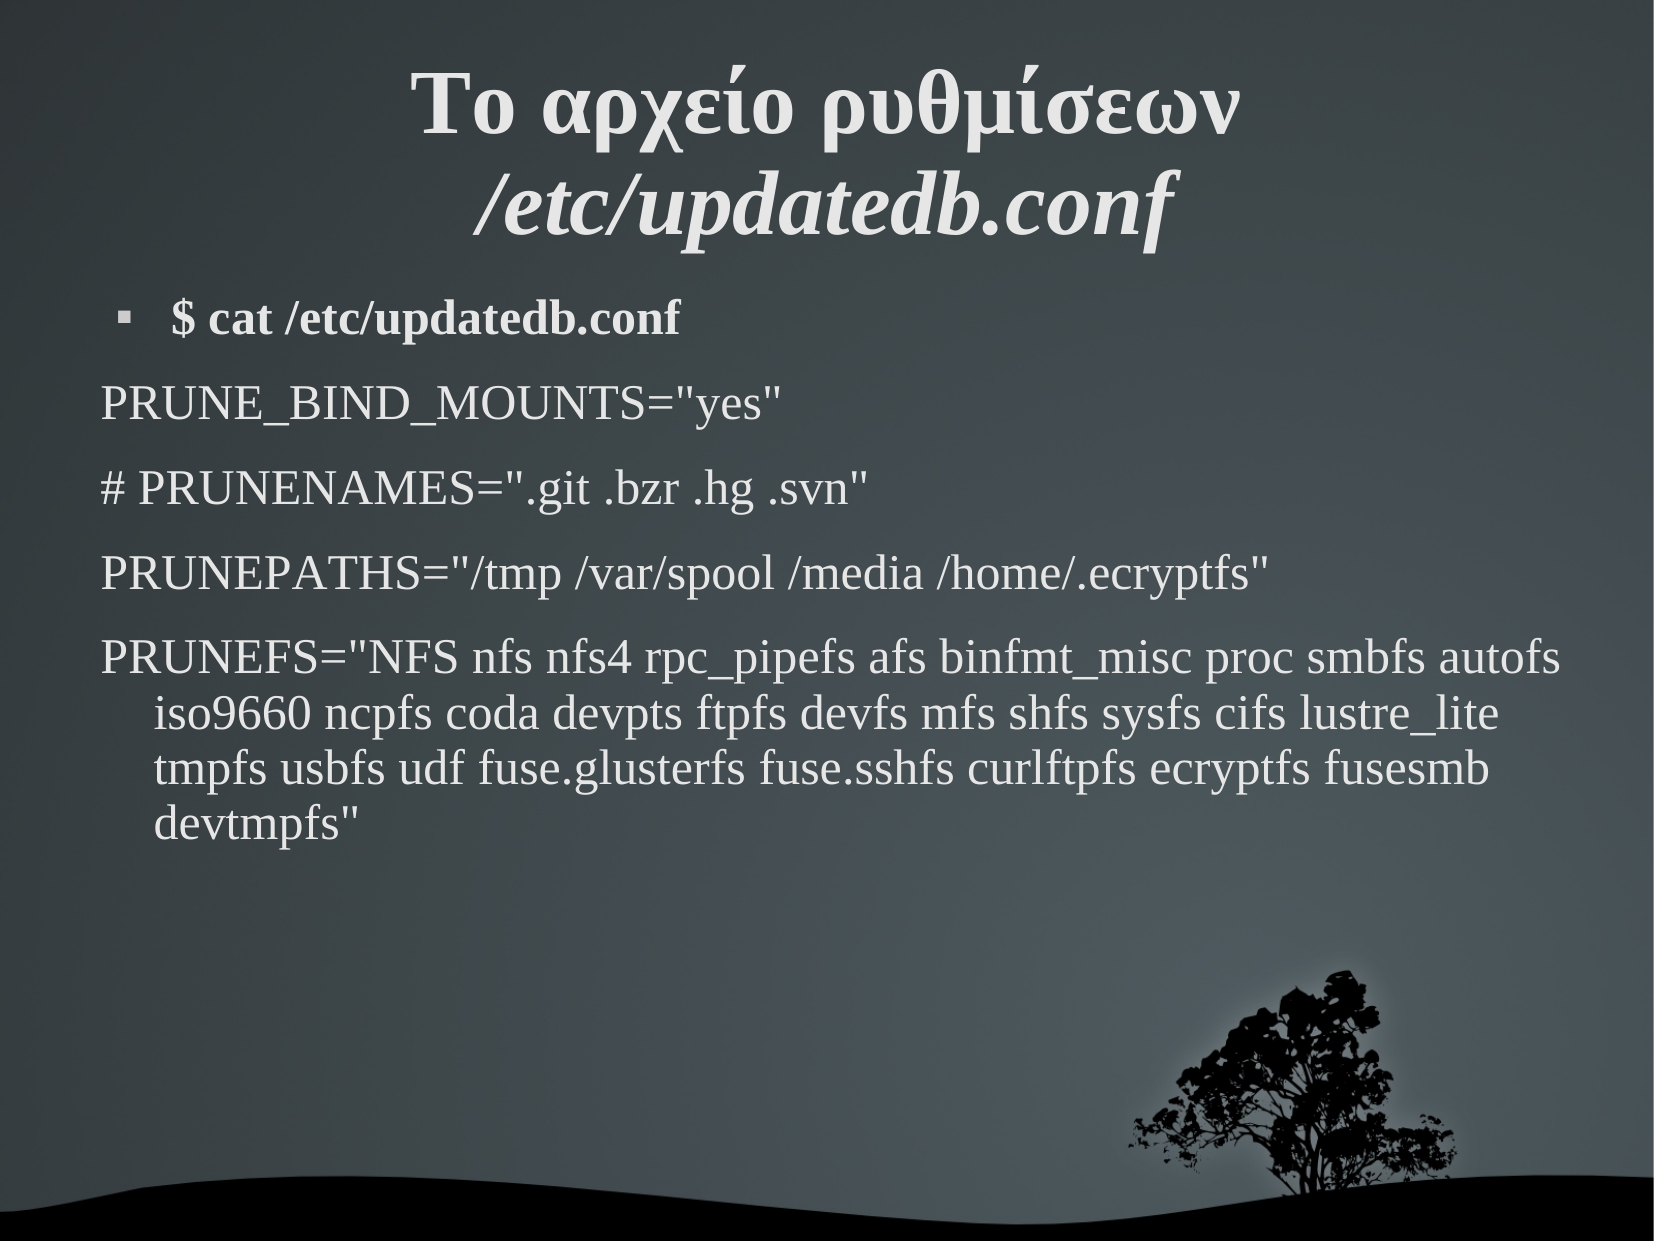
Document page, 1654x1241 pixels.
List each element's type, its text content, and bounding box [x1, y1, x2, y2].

list $ cat /etc/updatedb.conf PRUNE_BIND_MOUNTS="yes" # PRUNENAMES=".git .bzr .hg .svn" PRUNEPATHS="/tmp /var/spool /media /home/.ecryptfs" PRUNEFS="NFS nfs nfs4 rpc_pipefs afs binfmt_misc proc smbfs autofs iso9660 ncpfs coda devpts ftpfs devfs mfs shfs sysfs cifs lustre_lite tmpfs usbfs udf fuse.glusterfs fuse.sshfs curlftpfs ecryptfs fusesmb devtmpfs" [82, 290, 1571, 1109]
title Το αρχείο ρυθμίσεων /etc/updatedb.conf [82, 33, 1571, 273]
picture [0, 0, 1654, 1241]
